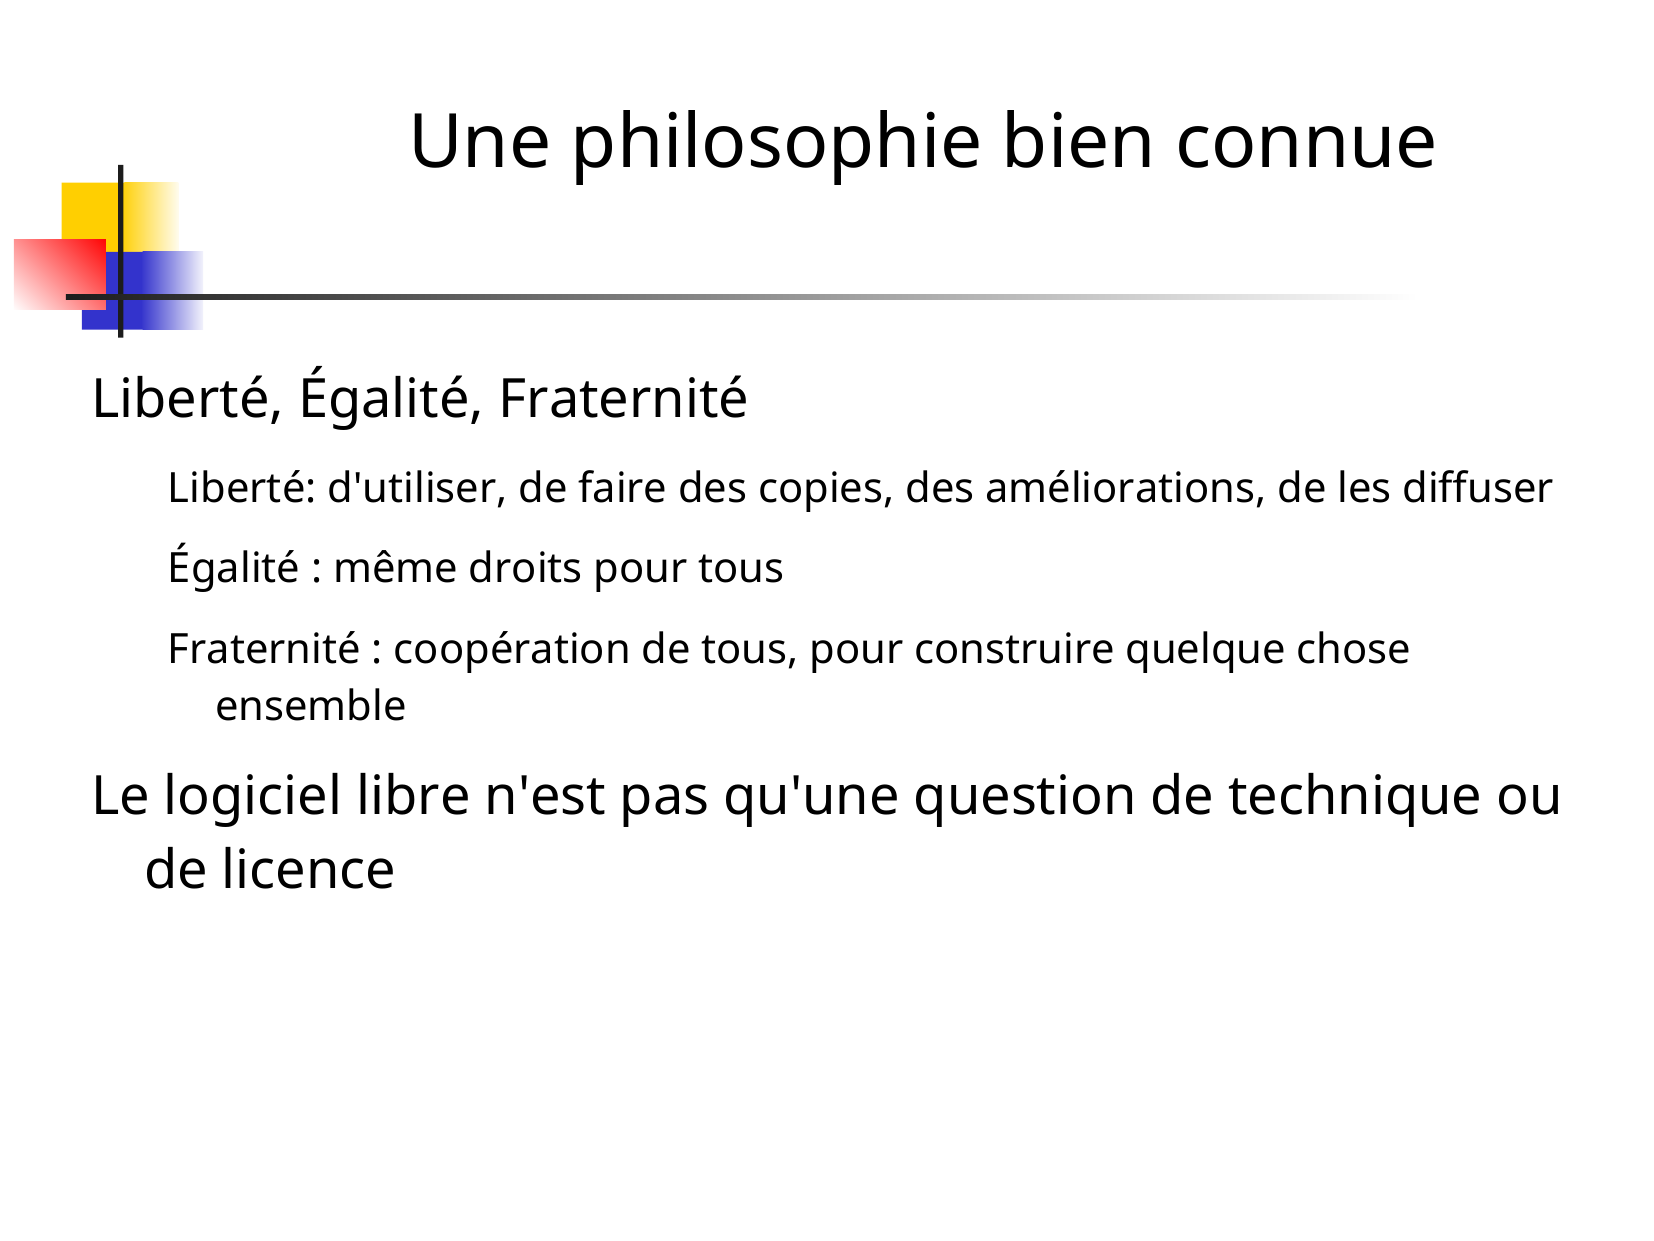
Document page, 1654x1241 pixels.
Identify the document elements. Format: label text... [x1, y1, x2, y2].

list Liberté, Égalité, Fraternité Liberté: d'utiliser, de faire des copies, des améliorations, de les diffuser Égalité : même droits pour tous Fraternité : coopération de tous, pour construire quelque chose ensemble Le logiciel libre n'est pas qu'une question de technique ou de licence [73, 261, 1592, 1044]
title Une philosophie bien connue [313, 34, 1534, 242]
